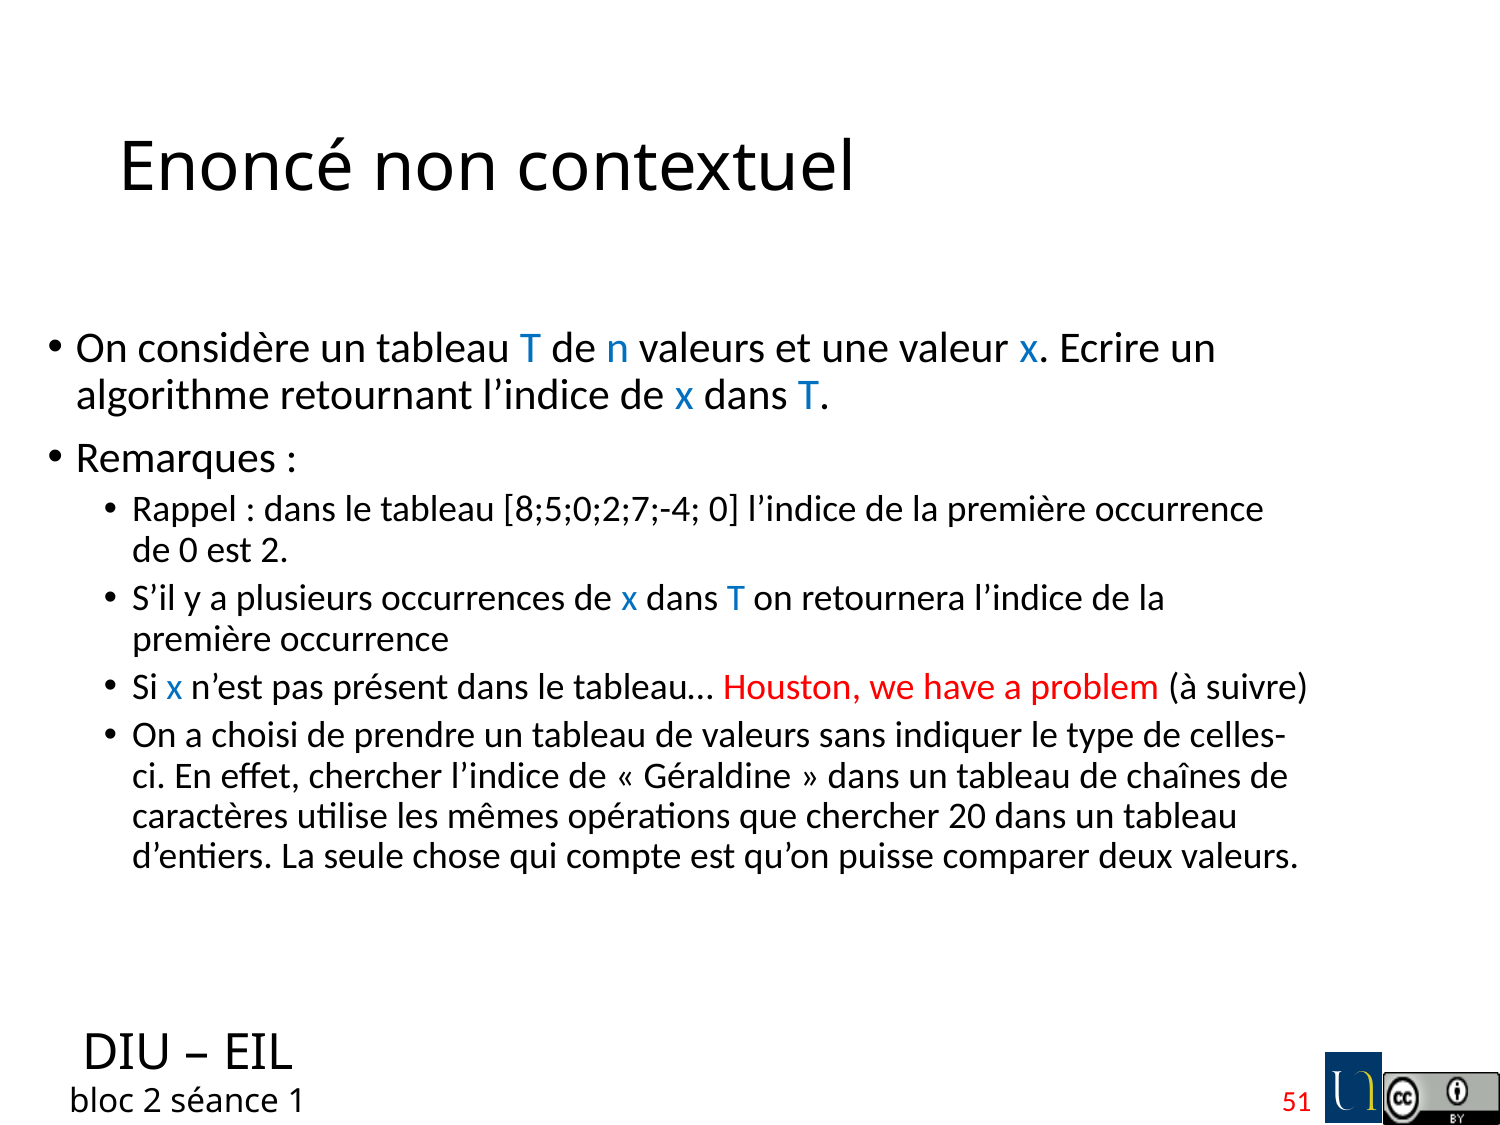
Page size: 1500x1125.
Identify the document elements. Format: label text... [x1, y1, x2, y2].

slide_number <numéro> [1240, 1070, 1327, 1125]
list On considère un tableau T de n valeurs et une valeur x. Ecrire un algorithme retournant l’indice de x dans T. Remarques : Rappel : dans le tableau [8;5;0;2;7;-4; 0] l’indice de la première occurrence de 0 est 2. S’il y a plusieurs occurrences de x dans T on retournera l’indice de la première occurrence Si x n’est pas présent dans le tableau… Houston, we have a problem (à suivre) On a choisi de prendre un tableau de valeurs sans indiquer le type de celles-ci. En effet, chercher l’indice de « Géraldine » dans un tableau de chaînes de caractères utilise les mêmes opérations que chercher 20 dans un tableau d’entiers. La seule chose qui compte est qu’on puisse comparer deux valeurs. [32, 316, 1327, 1031]
picture [1383, 1072, 1500, 1125]
picture [1325, 1052, 1382, 1123]
title Enoncé non contextuel [103, 59, 1397, 278]
